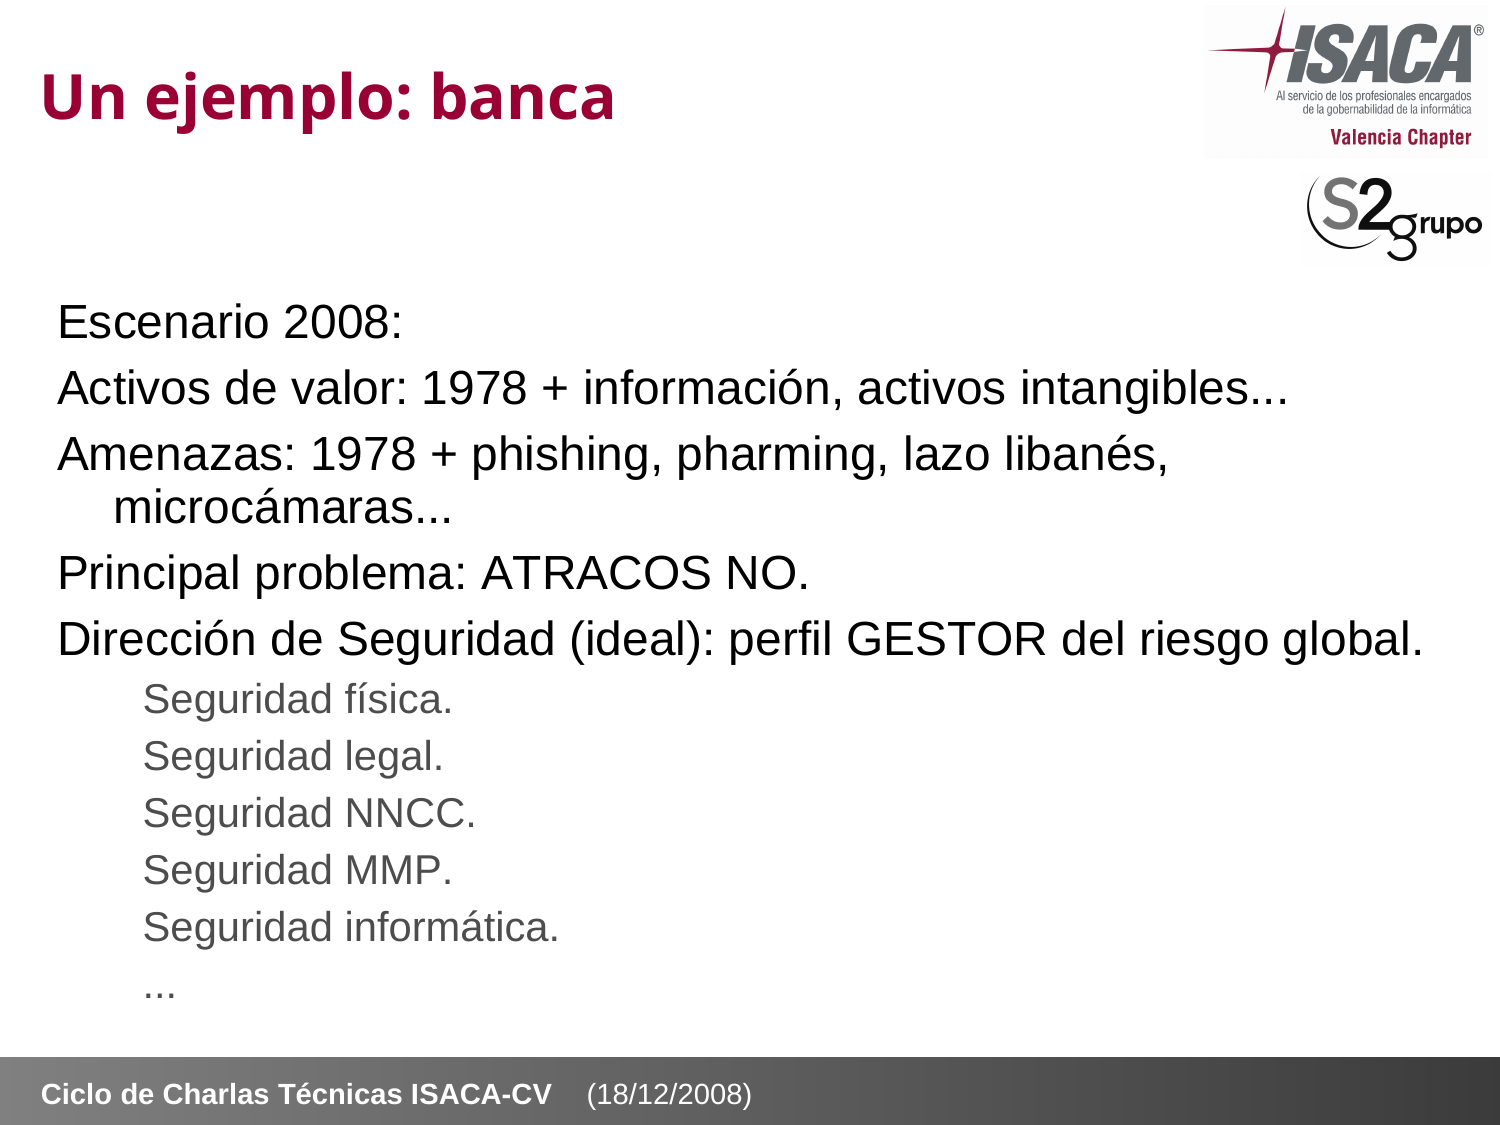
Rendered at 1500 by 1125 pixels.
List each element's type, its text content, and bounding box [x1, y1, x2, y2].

list Escenario 2008: Activos de valor: 1978 + información, activos intangibles... Amenazas: 1978 + phishing, pharming, lazo libanés, microcámaras... Principal problema: ATRACOS NO. Dirección de Seguridad (ideal): perfil GESTOR del riesgo global. Seguridad física. Seguridad legal. Seguridad NNCC. Seguridad MMP. Seguridad informática. ... [42, 287, 1472, 1069]
title Un ejemplo: banca [39, 45, 1199, 233]
picture [1204, 5, 1488, 159]
picture [1299, 171, 1493, 266]
